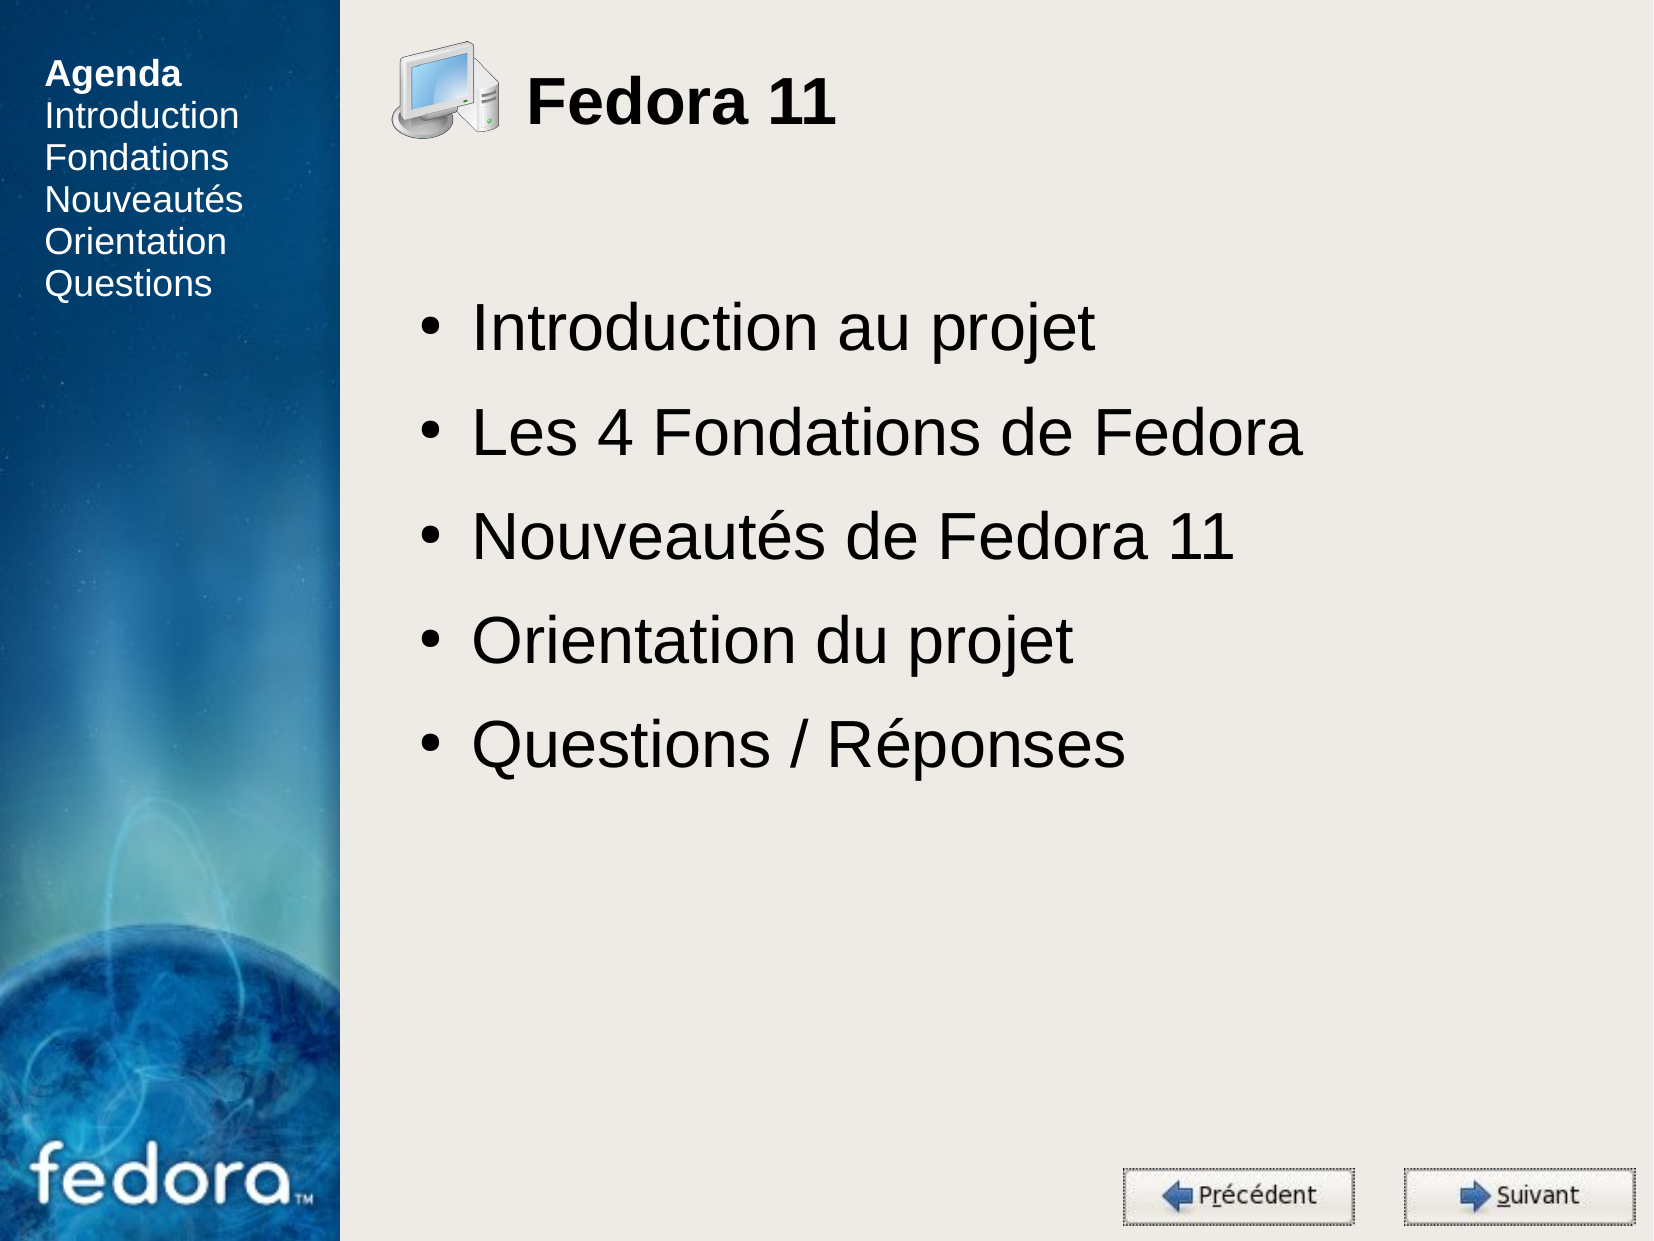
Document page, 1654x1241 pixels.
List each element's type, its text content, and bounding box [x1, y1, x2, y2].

text_box Agenda Introduction Fondations Nouveautés Orientation Questions [29, 45, 327, 313]
list Introduction au projet Les 4 Fondations de Fedora Nouveautés de Fedora 11 Orientation du projet Questions / Réponses [400, 290, 1617, 1094]
picture [0, 0, 1654, 1241]
text_box Fedora 11 [511, 56, 1316, 147]
